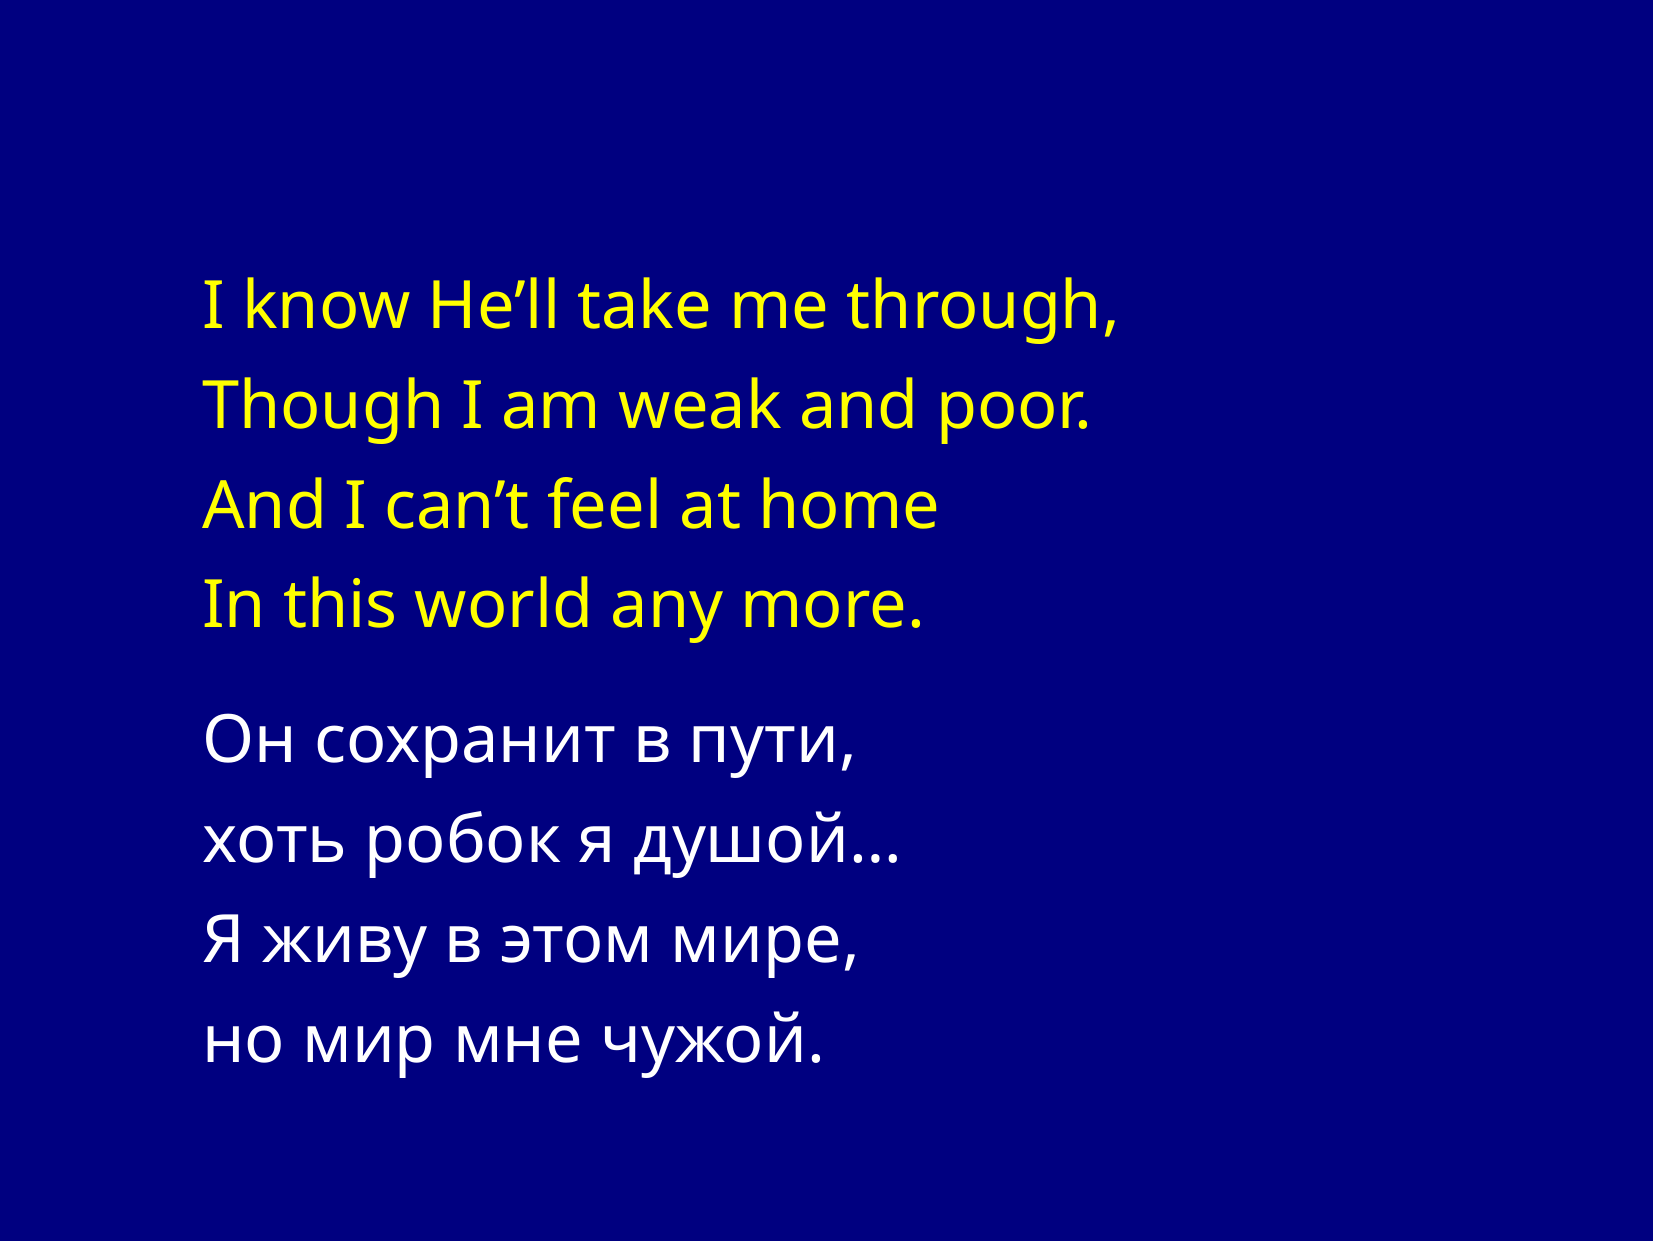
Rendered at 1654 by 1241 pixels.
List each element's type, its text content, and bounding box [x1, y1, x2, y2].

text_box I know He’ll take me through, Though I am weak and poor. And I can’t feel at home In this world any more. [75, 150, 1576, 638]
text_box Он сохранит в пути, хоть робок я душой… Я живу в этом мире, но мир мне чужой. [75, 675, 1576, 1163]
